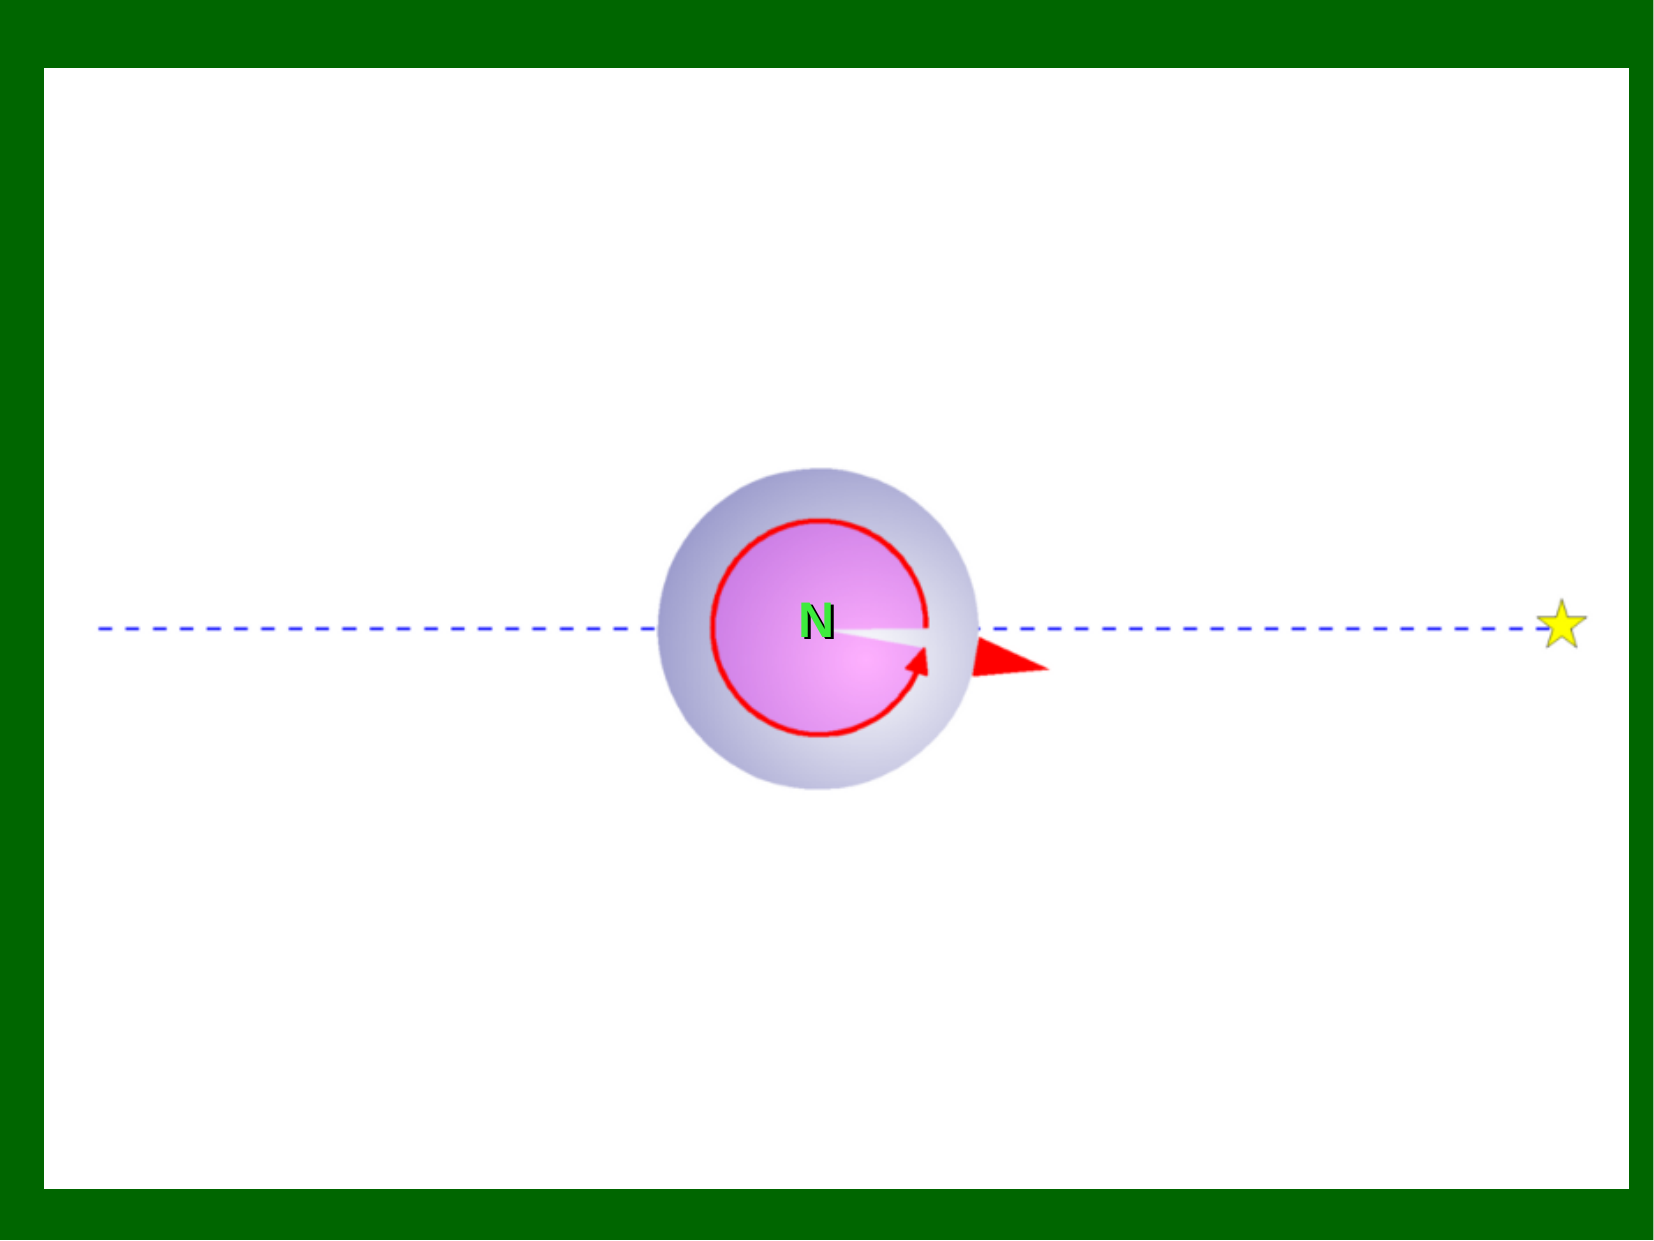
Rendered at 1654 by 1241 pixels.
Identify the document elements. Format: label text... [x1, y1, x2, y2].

picture [44, 68, 1629, 1189]
text_box N [783, 585, 850, 656]
